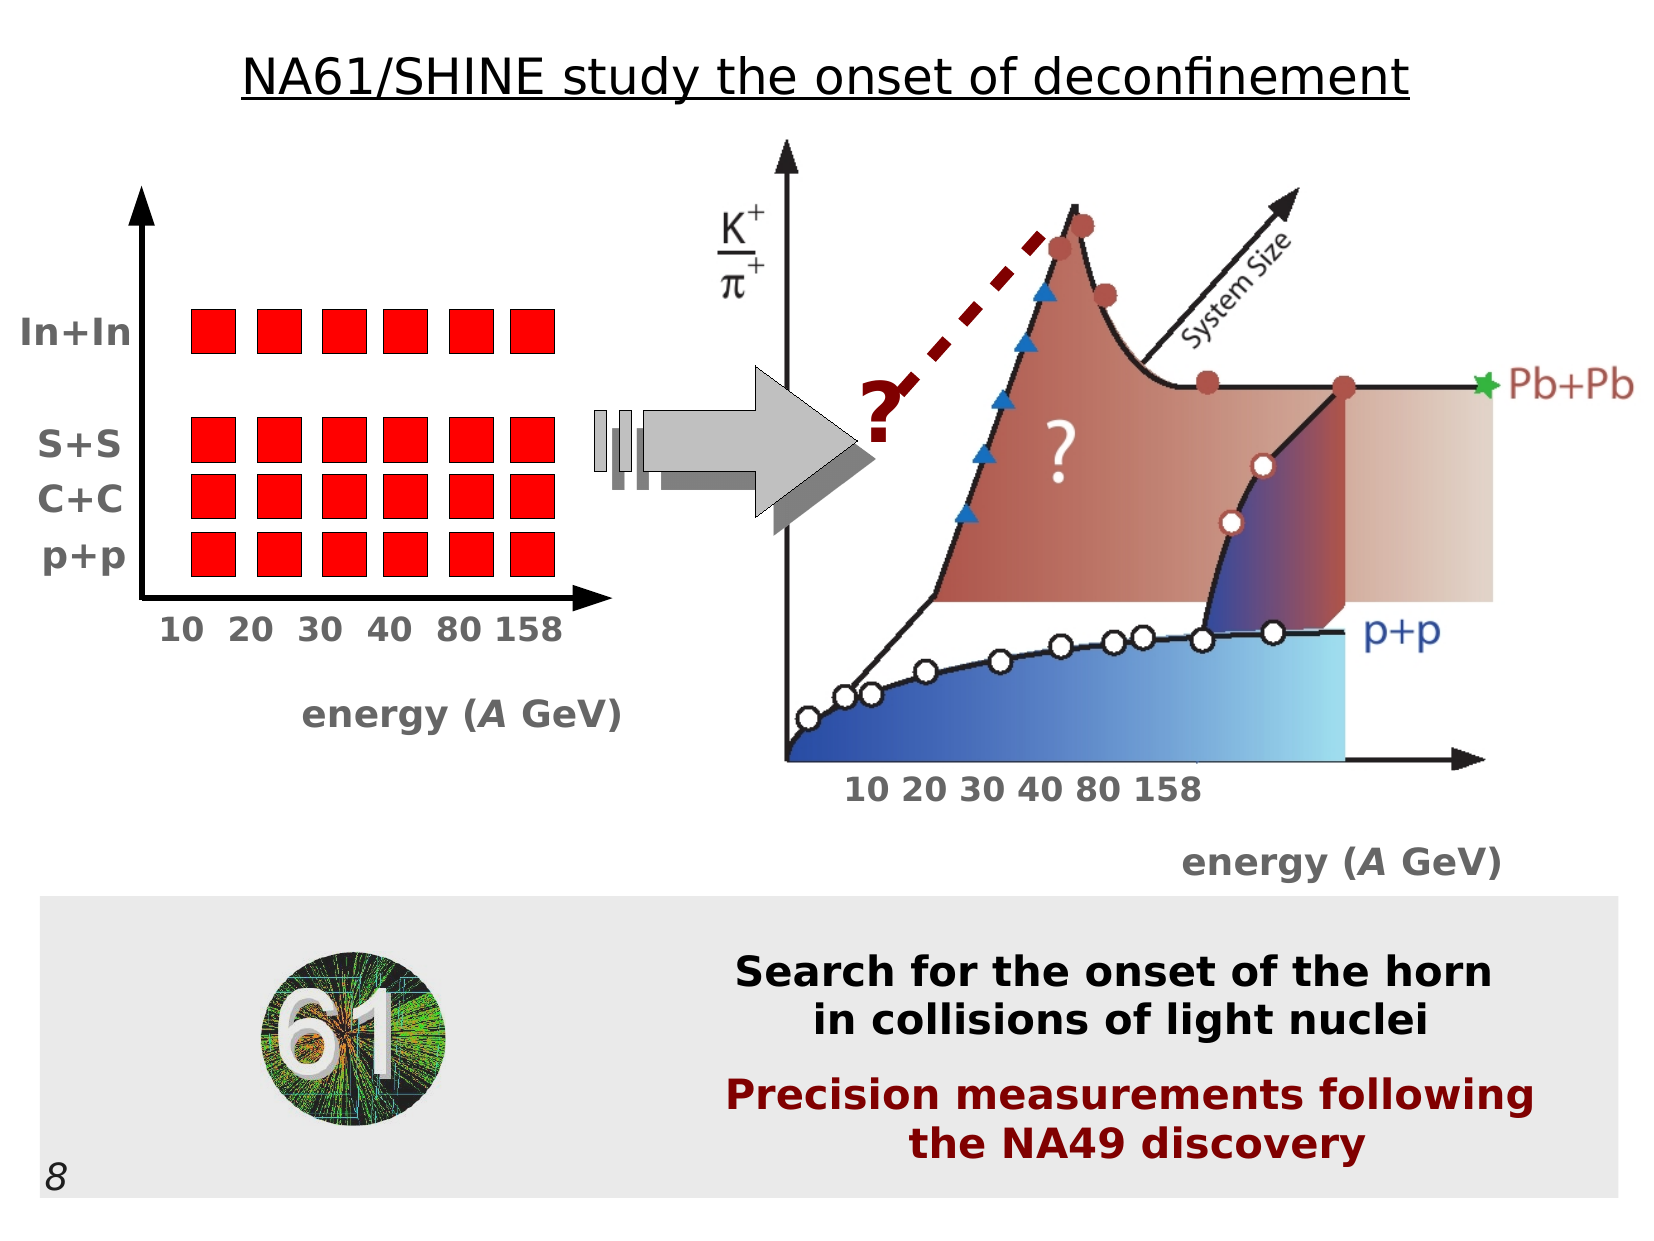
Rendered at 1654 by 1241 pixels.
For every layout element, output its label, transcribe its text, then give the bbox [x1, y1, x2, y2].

text_box [191, 417, 236, 463]
text_box [383, 474, 428, 519]
text_box [449, 532, 494, 577]
text_box [510, 474, 555, 519]
text_box [257, 474, 302, 519]
text_box [322, 474, 367, 519]
text_box [510, 309, 555, 354]
text_box C+C [37, 477, 140, 530]
text_box [322, 309, 367, 354]
text_box energy (A GeV) [301, 692, 682, 745]
text_box [257, 532, 302, 577]
text_box p+p [41, 534, 143, 719]
text_box S+S [23, 422, 156, 475]
text_box [191, 309, 236, 354]
text_box [449, 474, 494, 519]
text_box Precision measurements following the NA49 discovery [724, 1070, 1553, 1168]
text_box [383, 532, 428, 577]
text_box [643, 365, 857, 518]
picture [681, 122, 1646, 822]
text_box [322, 417, 367, 463]
text_box [383, 309, 428, 354]
text_box 10 20 30 40 80 158 [843, 770, 1466, 812]
text_box [449, 309, 494, 354]
text_box [191, 474, 236, 519]
text_box [449, 417, 494, 463]
text_box [619, 410, 632, 472]
text_box energy (A GeV) [1181, 840, 1562, 892]
text_box Search for the onset of the horn in collisions of light nuclei [734, 947, 1510, 1045]
text_box 10 20 30 40 80 158 [158, 610, 590, 652]
text_box [257, 309, 302, 354]
text_box ? [857, 364, 906, 462]
text_box [191, 532, 236, 577]
text_box NA61/SHINE study the onset of deconfinement [241, 47, 1413, 115]
text_box [257, 417, 302, 463]
text_box [594, 410, 607, 472]
text_box [383, 417, 428, 463]
text_box [322, 532, 367, 577]
text_box In+In [19, 310, 153, 363]
text_box [510, 532, 555, 577]
text_box [39, 896, 1619, 1198]
text_box [510, 417, 555, 463]
